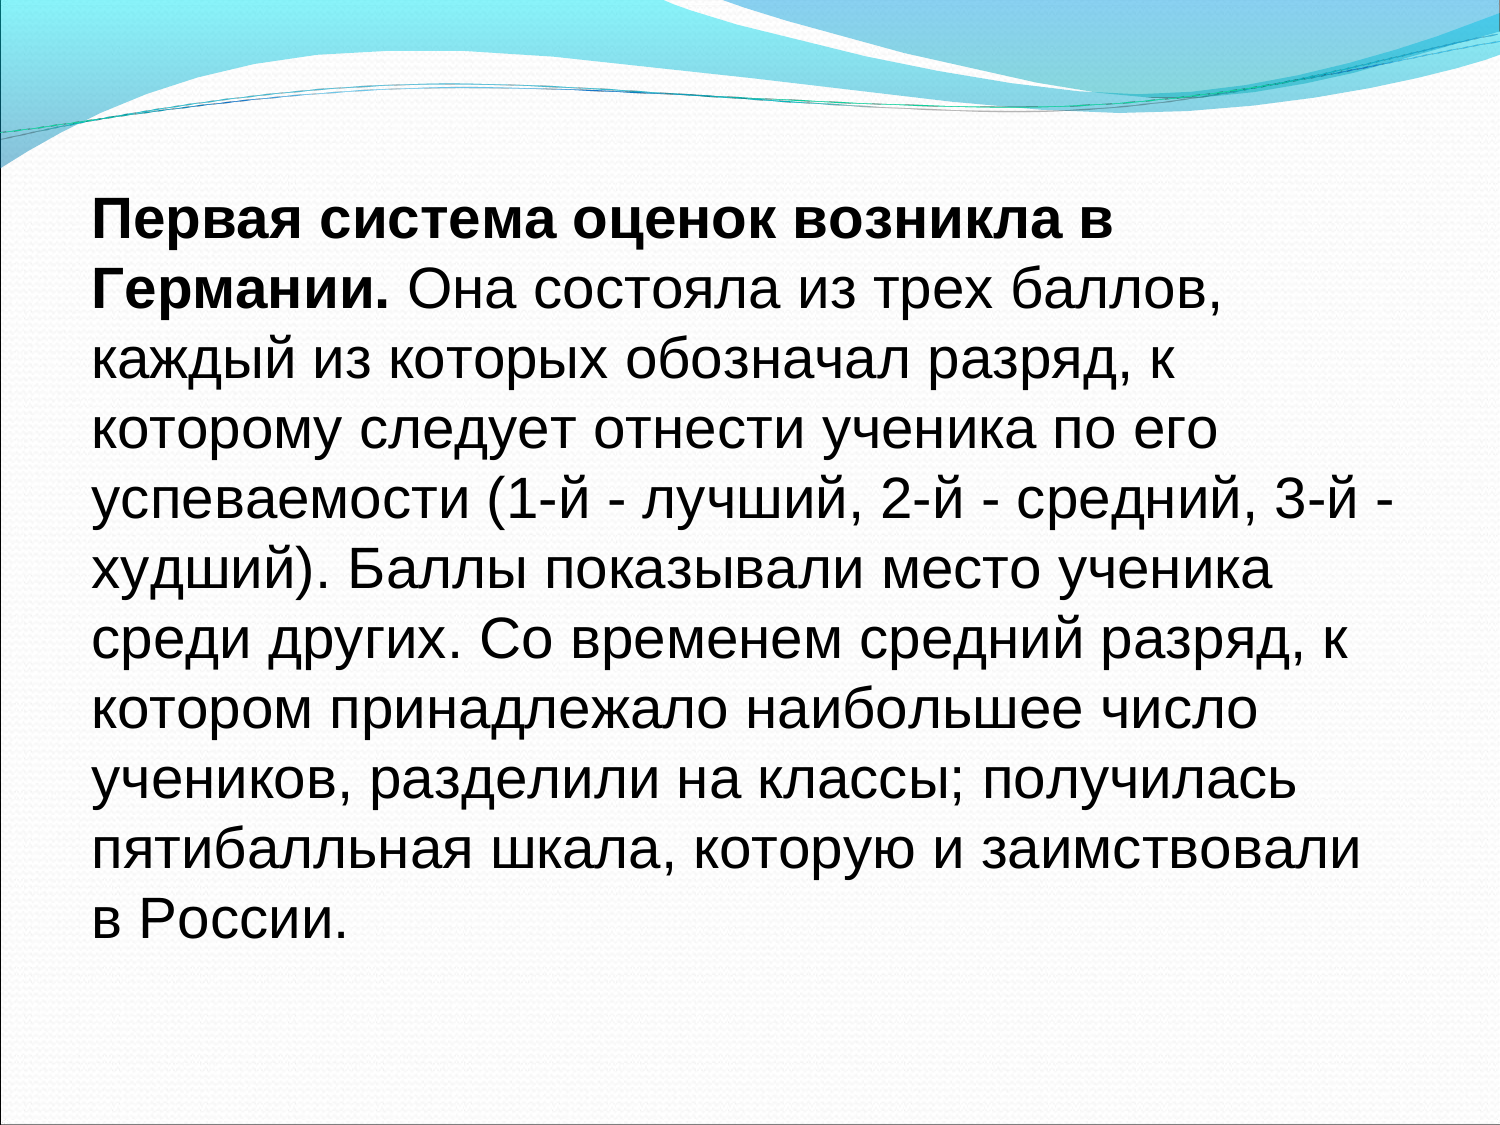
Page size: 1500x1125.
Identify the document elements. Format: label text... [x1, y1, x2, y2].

list [75, 101, 1426, 1038]
text_box Первая система оценок возникла в Германии. Она состояла из трех бaллов, каждый из которых обозначал разряд, к которому следует отнести ученика по его успеваемости (1-й - лучший, 2-й - средний, 3-й - худший). Баллы показывали место ученика среди других. Со временем средний разряд, к котором принадлежало наибольшее число учеников, разделили на классы; получилась пятибалльная шкала, которую и заимствовали в России. [76, 172, 1412, 958]
picture [0, 0, 1500, 1125]
